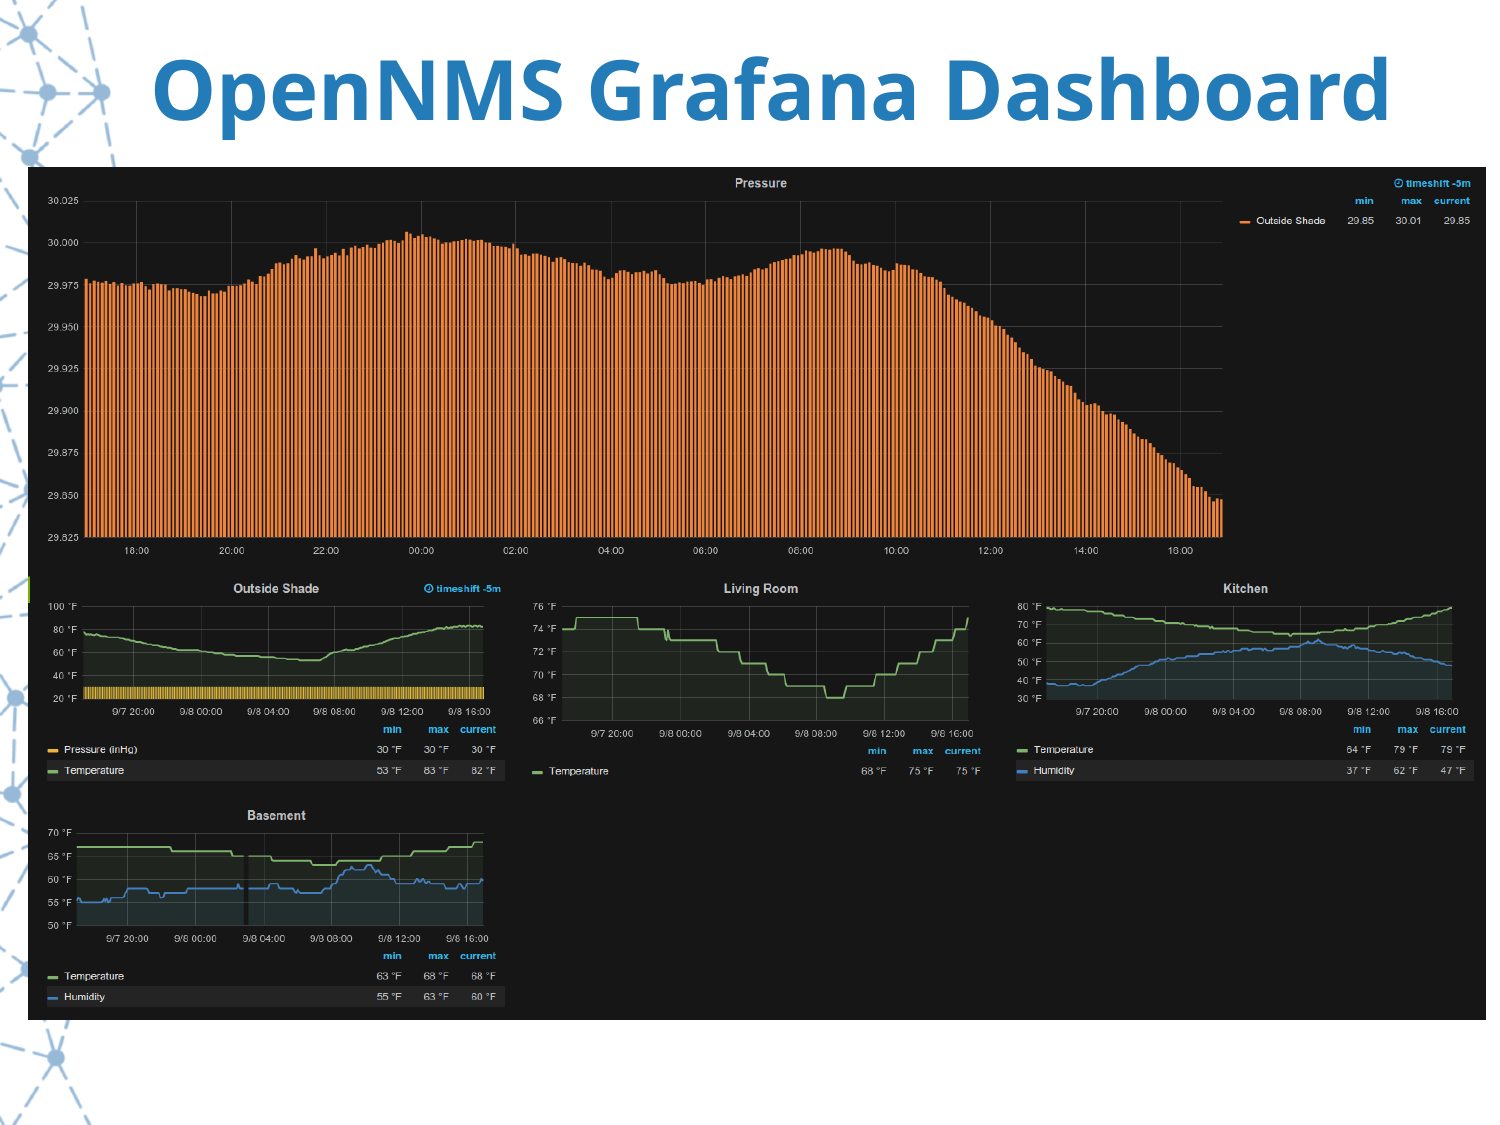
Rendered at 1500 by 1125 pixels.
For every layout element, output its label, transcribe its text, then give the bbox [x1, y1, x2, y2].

title OpenNMS Grafana Dashboard [75, 29, 1471, 148]
picture [0, 0, 1486, 1125]
